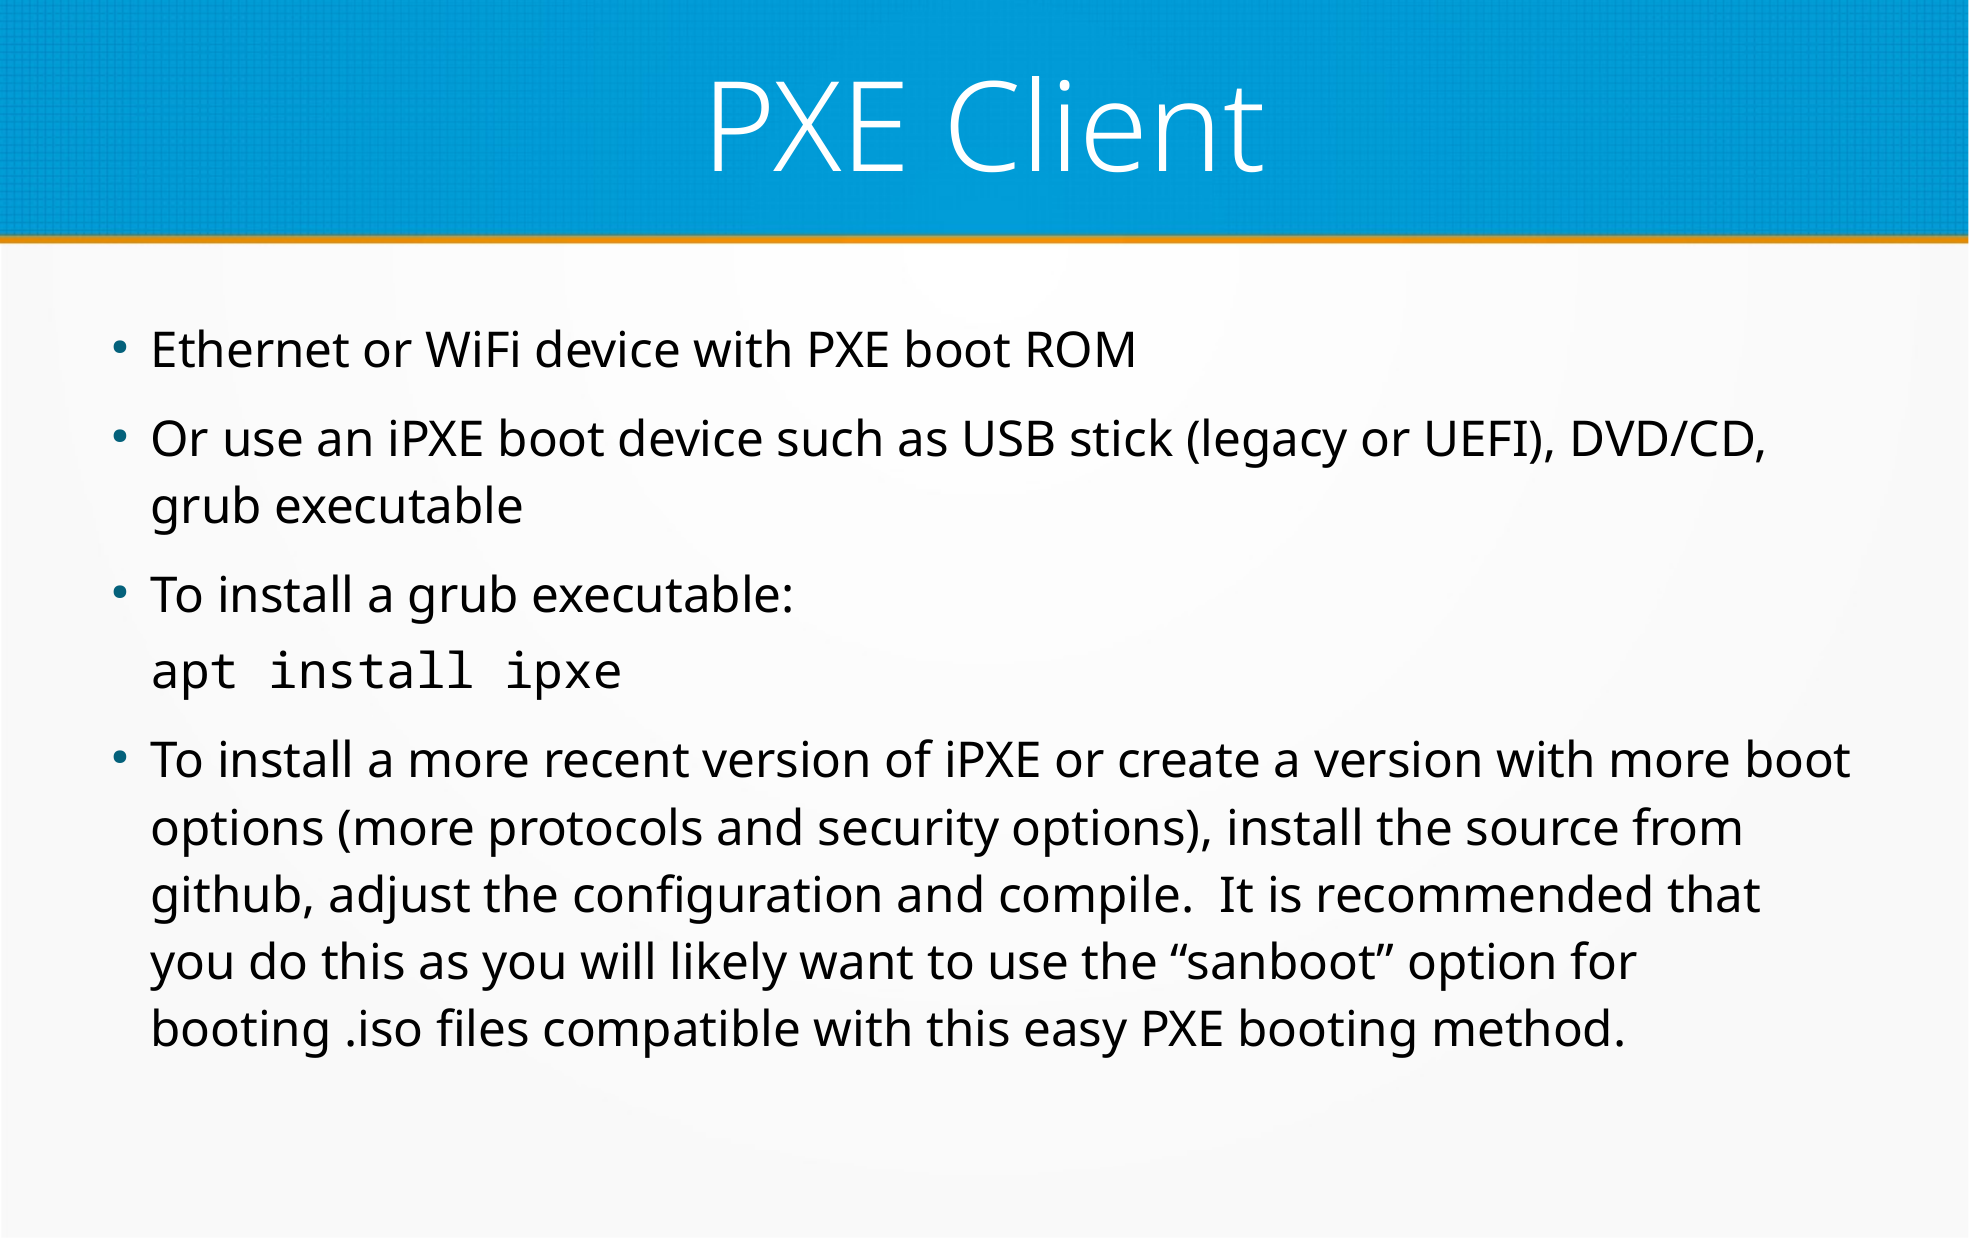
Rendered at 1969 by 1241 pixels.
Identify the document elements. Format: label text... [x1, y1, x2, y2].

title PXE Client [98, 19, 1870, 227]
picture [0, 233, 1969, 1241]
list Ethernet or WiFi device with PXE boot ROM Or use an iPXE boot device such as USB stick (legacy or UEFI), DVD/CD, grub executable To install a grub executable: apt install ipxe To install a more recent version of iPXE or create a version with more boot options (more protocols and security options), install the source from github, adjust the configuration and compile. It is recommended that you do this as you will likely want to use the “sanboot” option for booting .iso files compatible with this easy PXE booting method. [98, 315, 1861, 1081]
